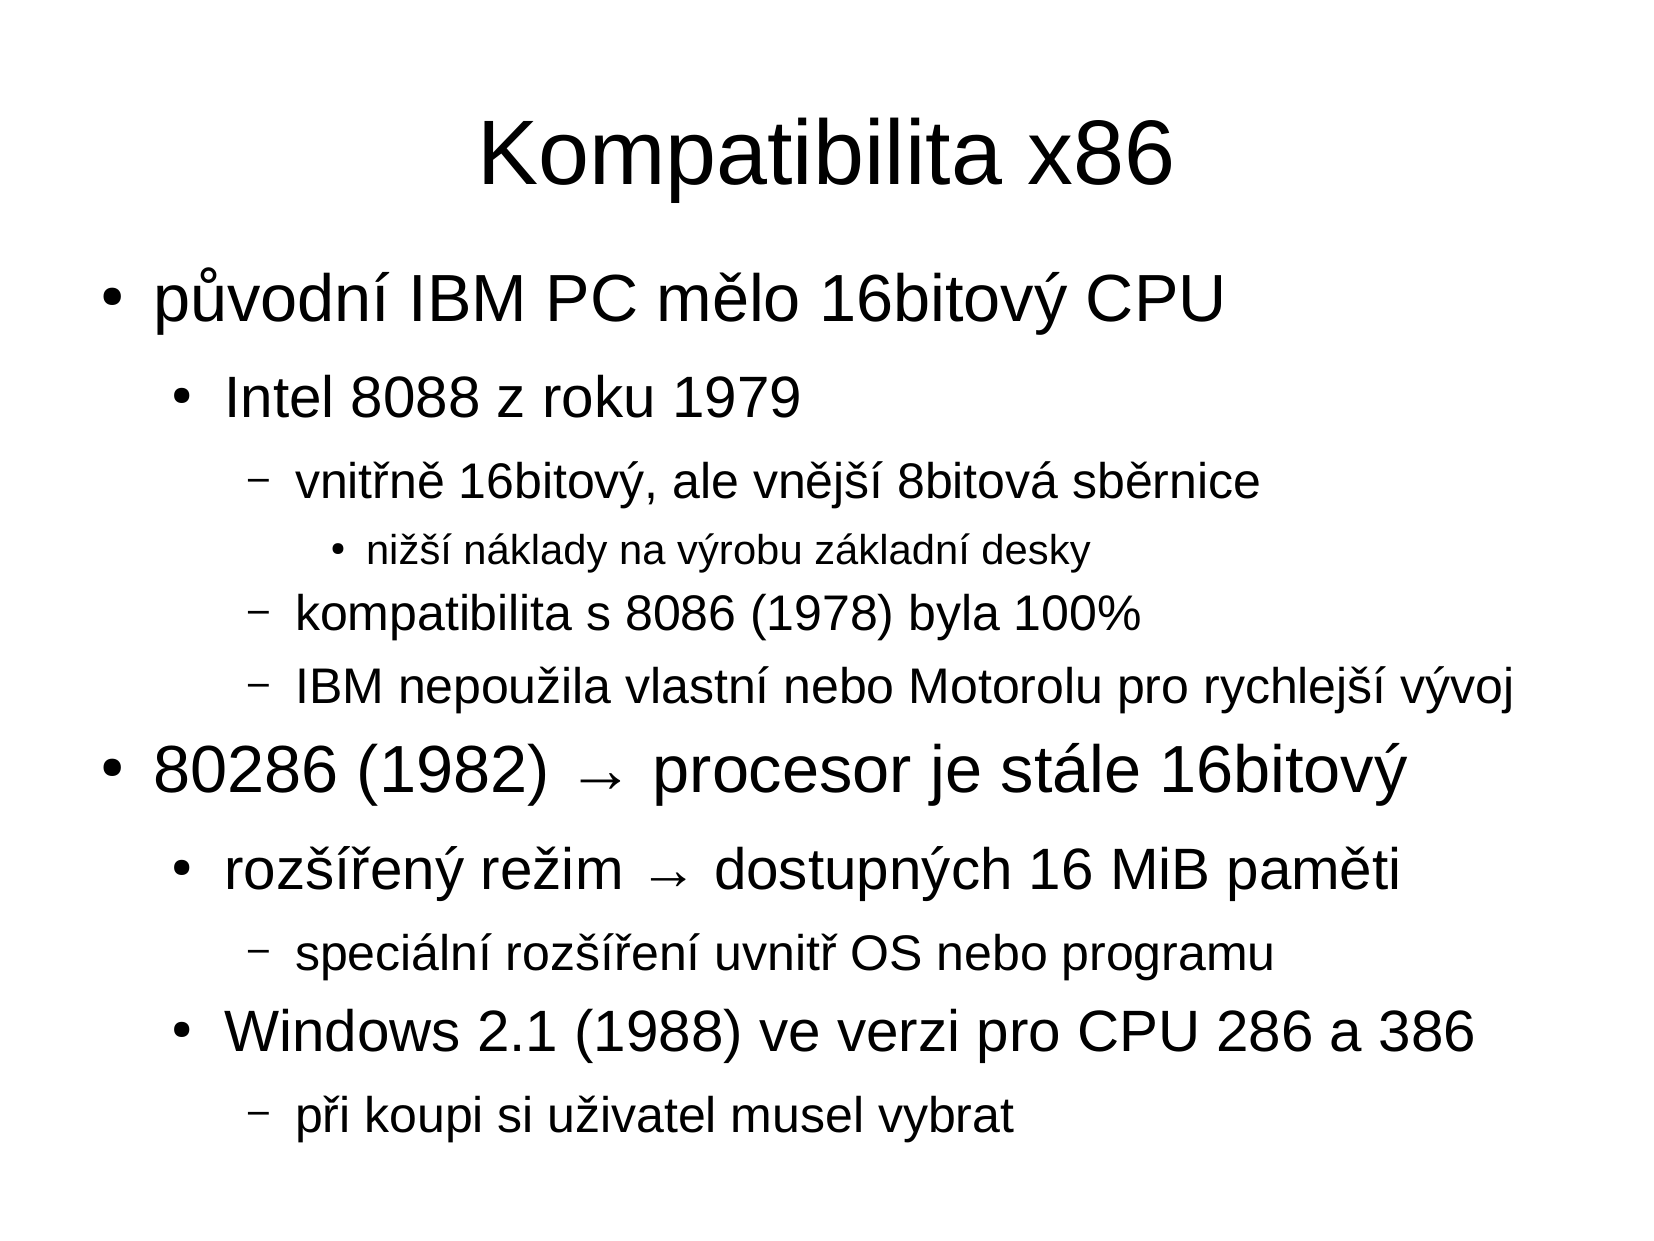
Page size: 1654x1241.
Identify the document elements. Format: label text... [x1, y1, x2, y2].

title Kompatibilita x86 [82, 56, 1571, 250]
list původní IBM PC mělo 16bitový CPU Intel 8088 z roku 1979 vnitřně 16bitový, ale vnější 8bitová sběrnice nižší náklady na výrobu základní desky kompatibilita s 8086 (1978) byla 100% IBM nepoužila vlastní nebo Motorolu pro rychlejší vývoj 80286 (1982) → procesor je stále 16bitový rozšířený režim → dostupných 16 MiB paměti speciální rozšíření uvnitř OS nebo programu Windows 2.1 (1988) ve verzi pro CPU 286 a 386 při koupi si uživatel musel vybrat [82, 260, 1571, 1144]
